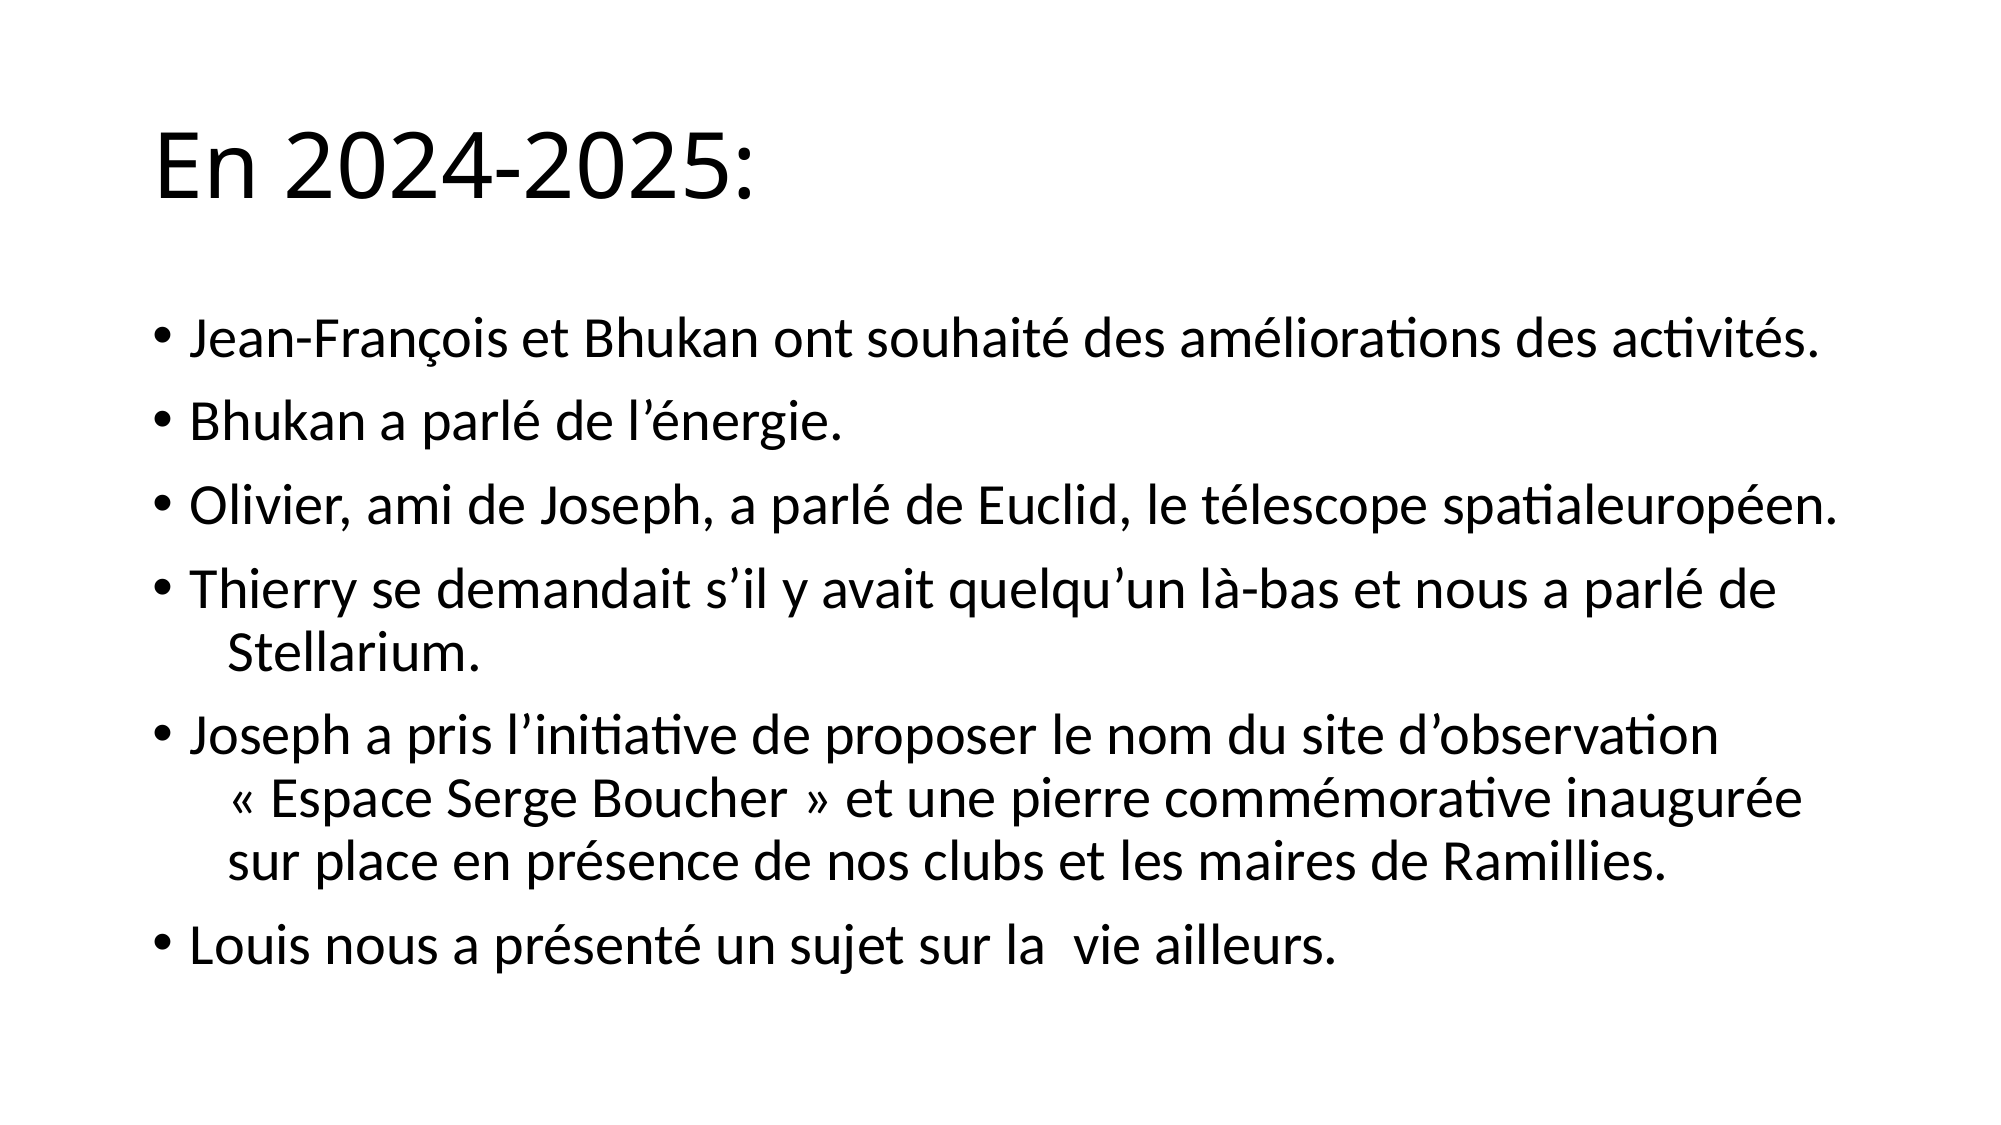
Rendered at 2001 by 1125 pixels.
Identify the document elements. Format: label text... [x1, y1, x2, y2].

title En 2024-2025: [137, 59, 1863, 278]
list Jean-François et Bhukan ont souhaité des améliorations des activités. Bhukan a parlé de l’énergie. Olivier, ami de Joseph, a parlé de Euclid, le télescope spatialeuropéen. Thierry se demandait s’il y avait quelqu’un là-bas et nous a parlé de Stellarium. Joseph a pris l’initiative de proposer le nom du site d’observation « Espace Serge Boucher » et une pierre commémorative inaugurée sur place en présence de nos clubs et les maires de Ramillies. Louis nous a présenté un sujet sur la vie ailleurs. [137, 299, 1863, 1014]
